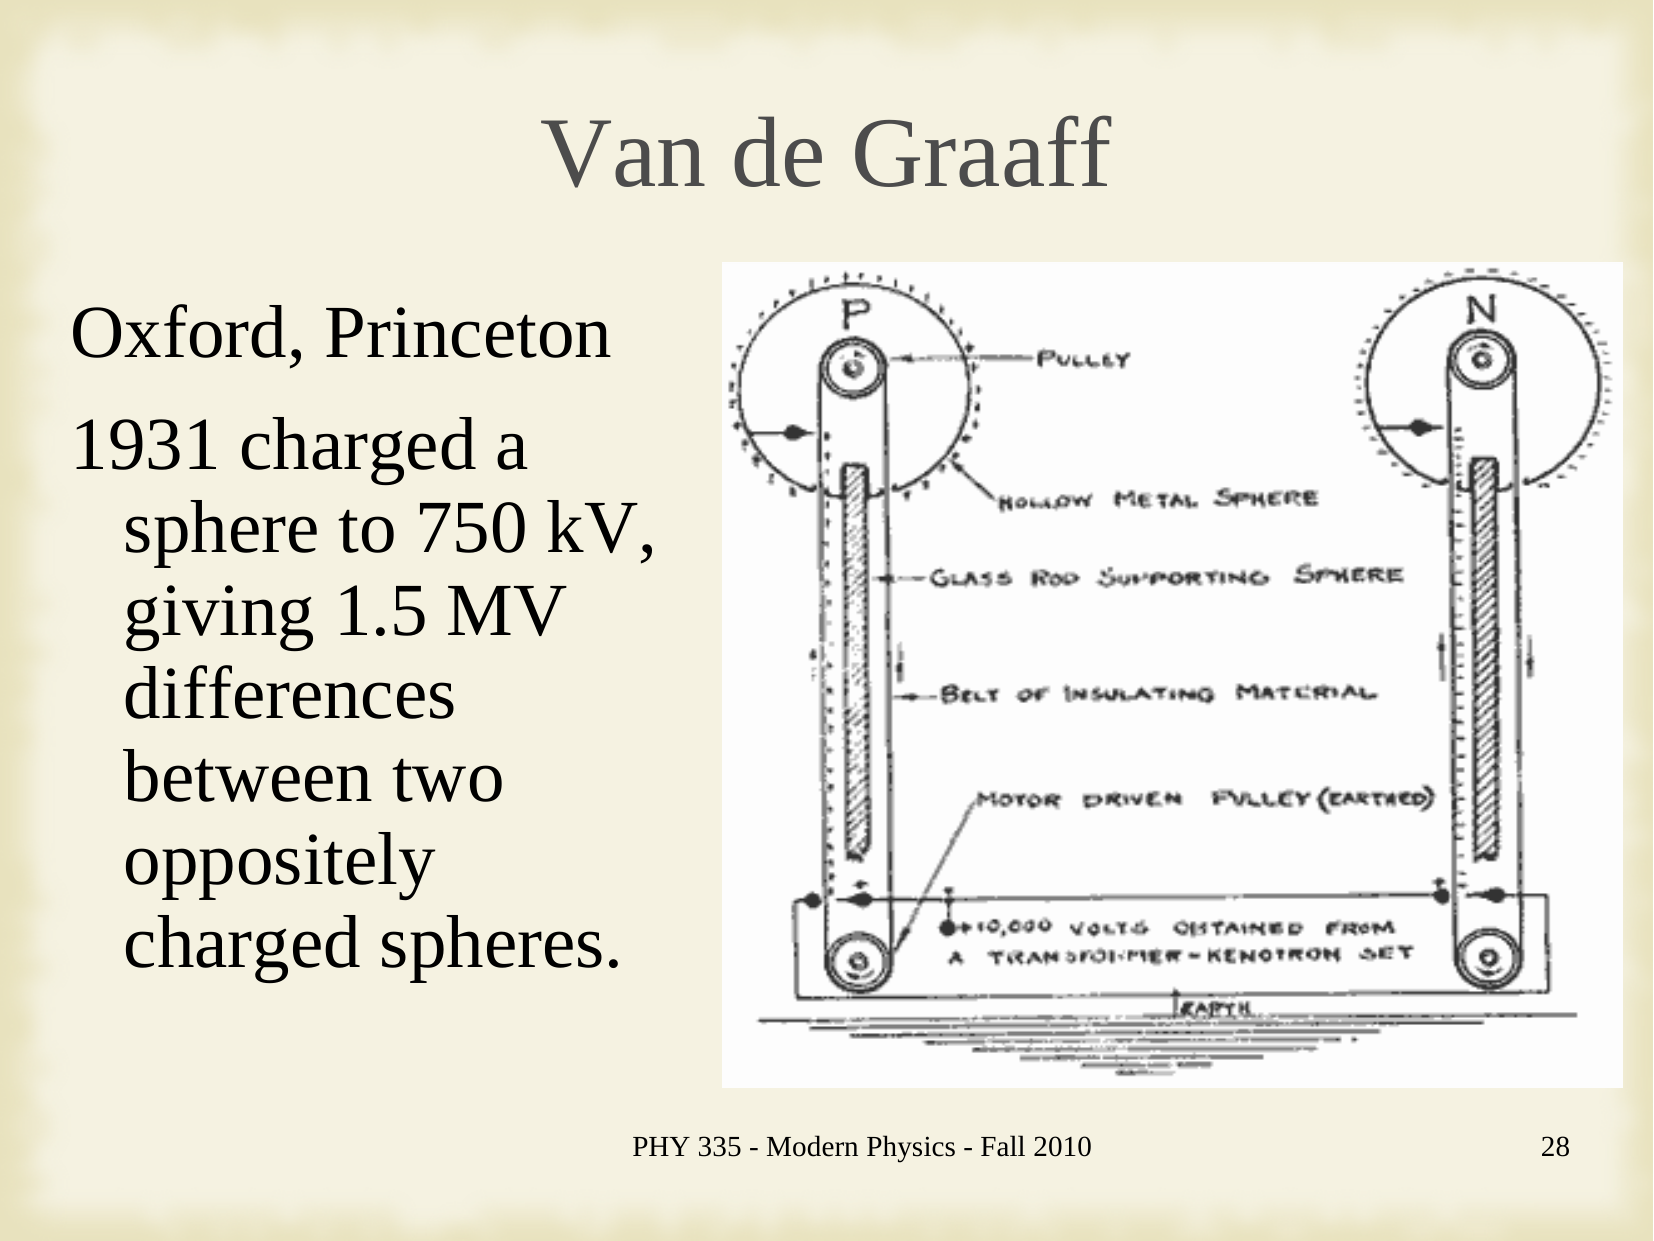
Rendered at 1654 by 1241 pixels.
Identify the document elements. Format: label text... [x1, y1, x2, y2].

title Van de Graaff [82, 56, 1571, 250]
picture [0, 0, 1653, 1241]
list Oxford, Princeton 1931 charged a sphere to 750 kV, giving 1.5 MV differences between two oppositely charged spheres. [53, 290, 683, 1095]
